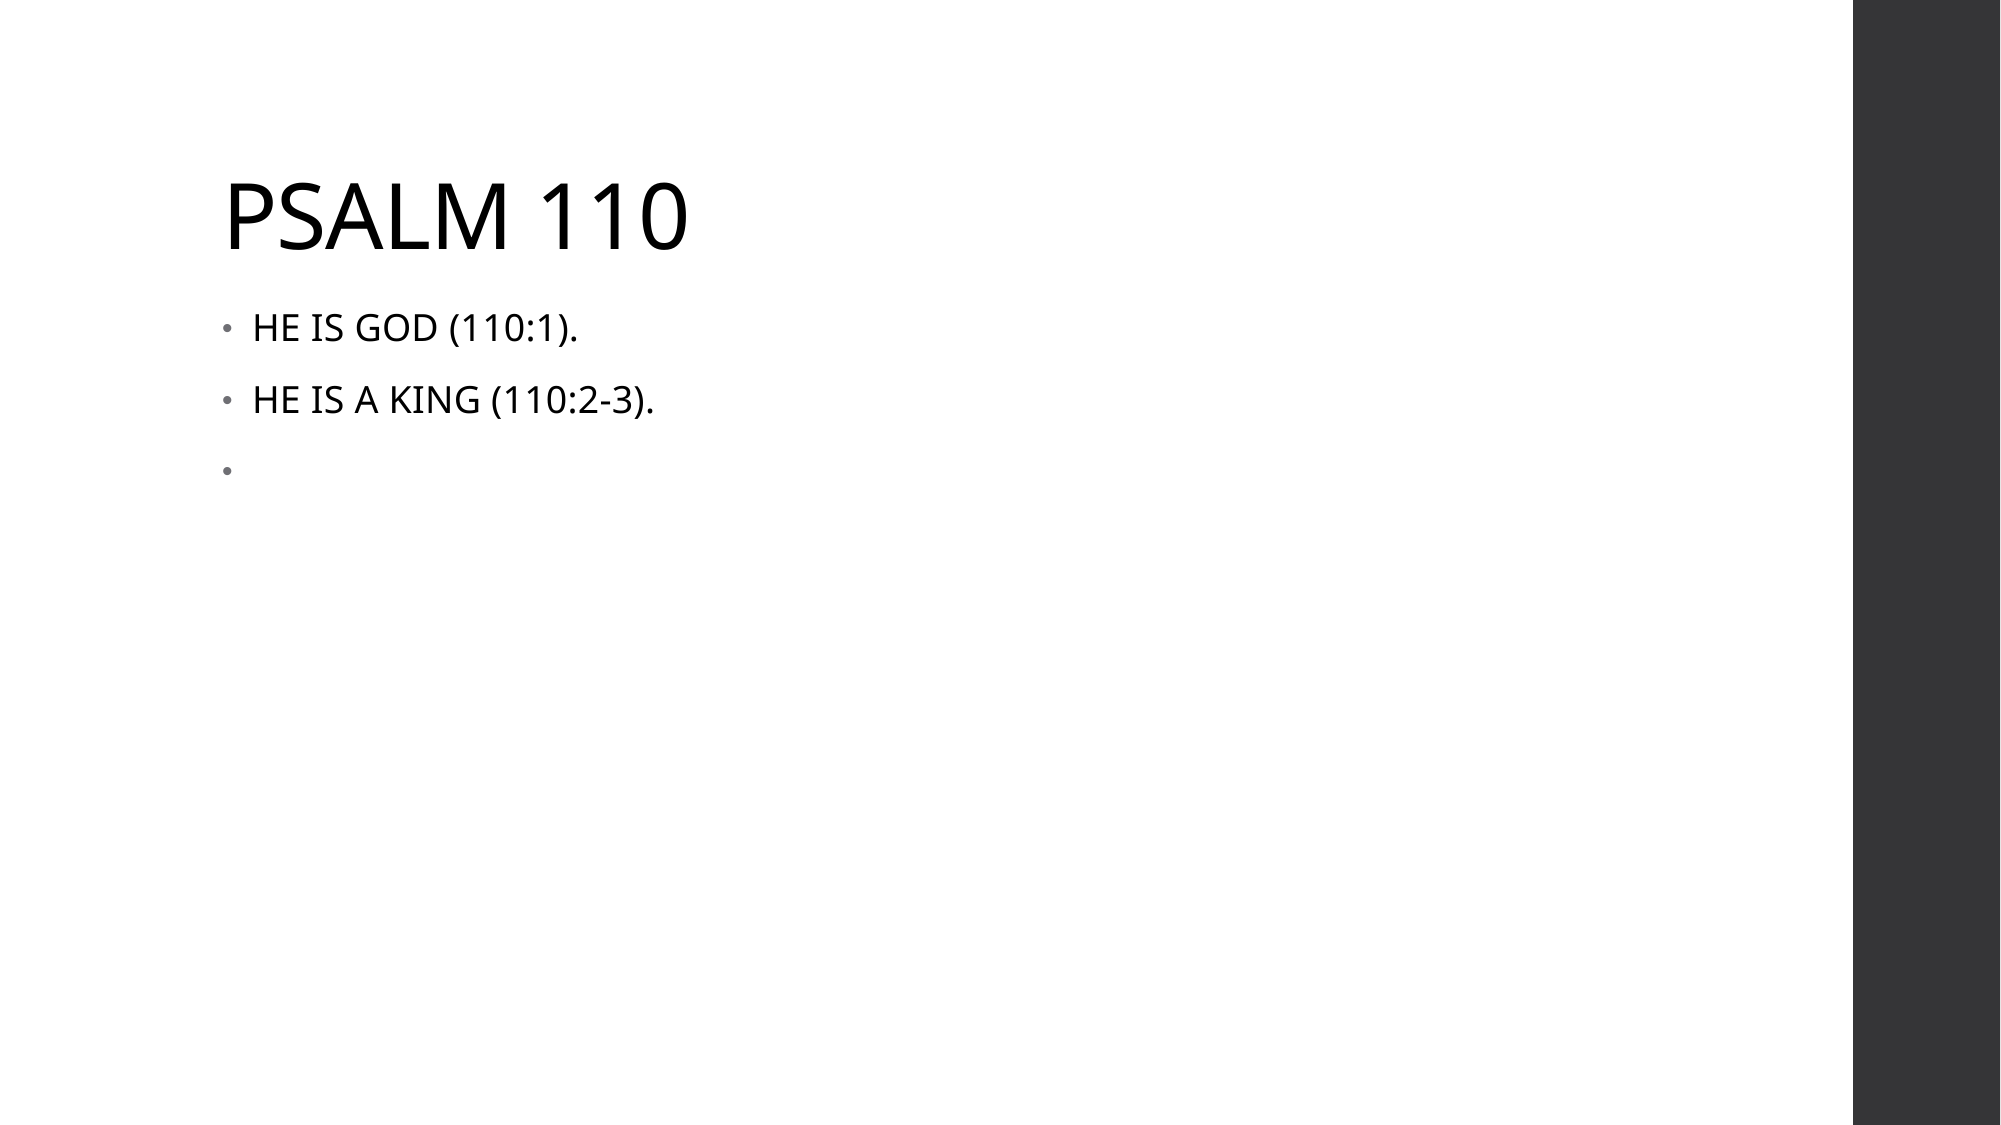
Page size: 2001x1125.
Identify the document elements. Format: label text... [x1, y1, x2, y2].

list HE IS GOD (110:1). HE IS A KING (110:2-3). [206, 299, 1617, 1014]
title PSALM 110 [206, 60, 1797, 278]
